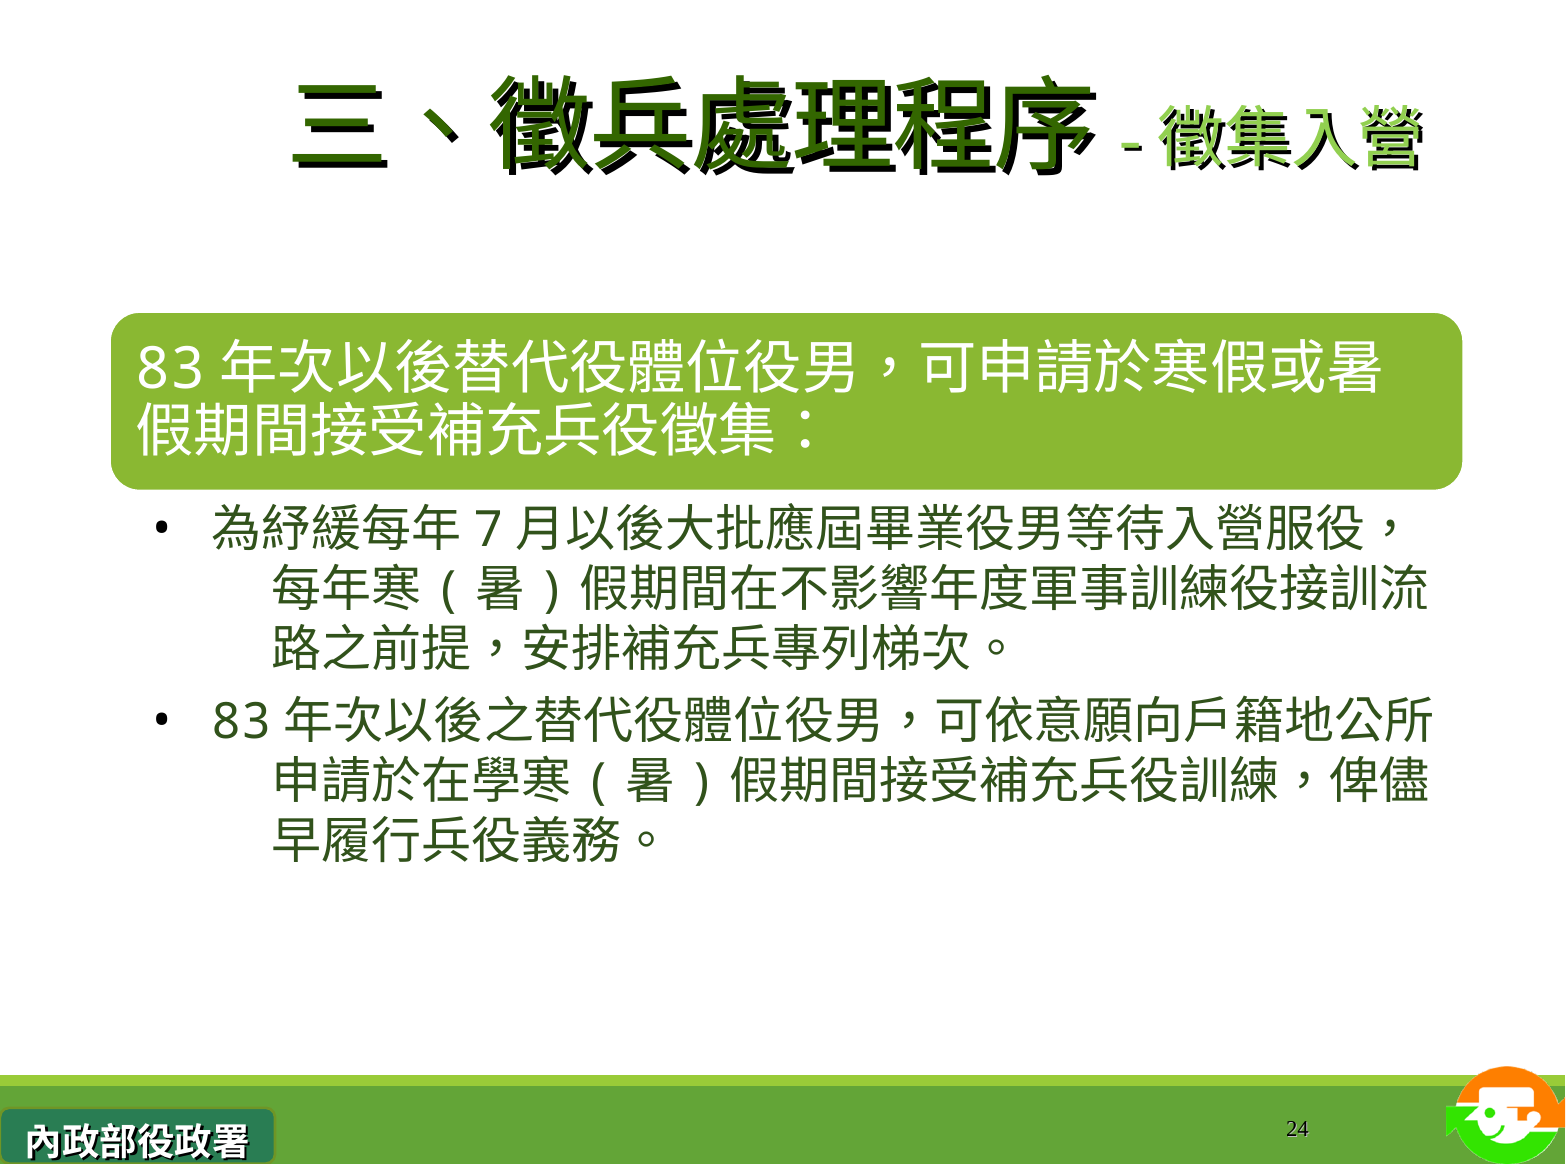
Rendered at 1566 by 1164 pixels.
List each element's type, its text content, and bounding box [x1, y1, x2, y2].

text_box 83年次以後替代役體位役男，可申請於寒假或暑假期間接受補充兵役徵集： [109, 311, 1464, 490]
text_box 三、徵兵處理程序-徵集入營 [248, 52, 1464, 189]
text_box 23 [1270, 1096, 1440, 1158]
picture [1446, 1067, 1566, 1164]
text_box 為紓緩每年7月以後大批應屆畢業役男等待入營服役，每年寒(暑)假期間在不影響年度軍事訓練役接訓流路之前提，安排補充兵專列梯次。 83年次以後之替代役體位役男，可依意願向戶籍地公所申請於在學寒(暑)假期間接受補充兵役訓練，俾儘早履行兵役義務。 [109, 490, 1464, 915]
text_box 內政部役政署 [0, 1107, 276, 1164]
